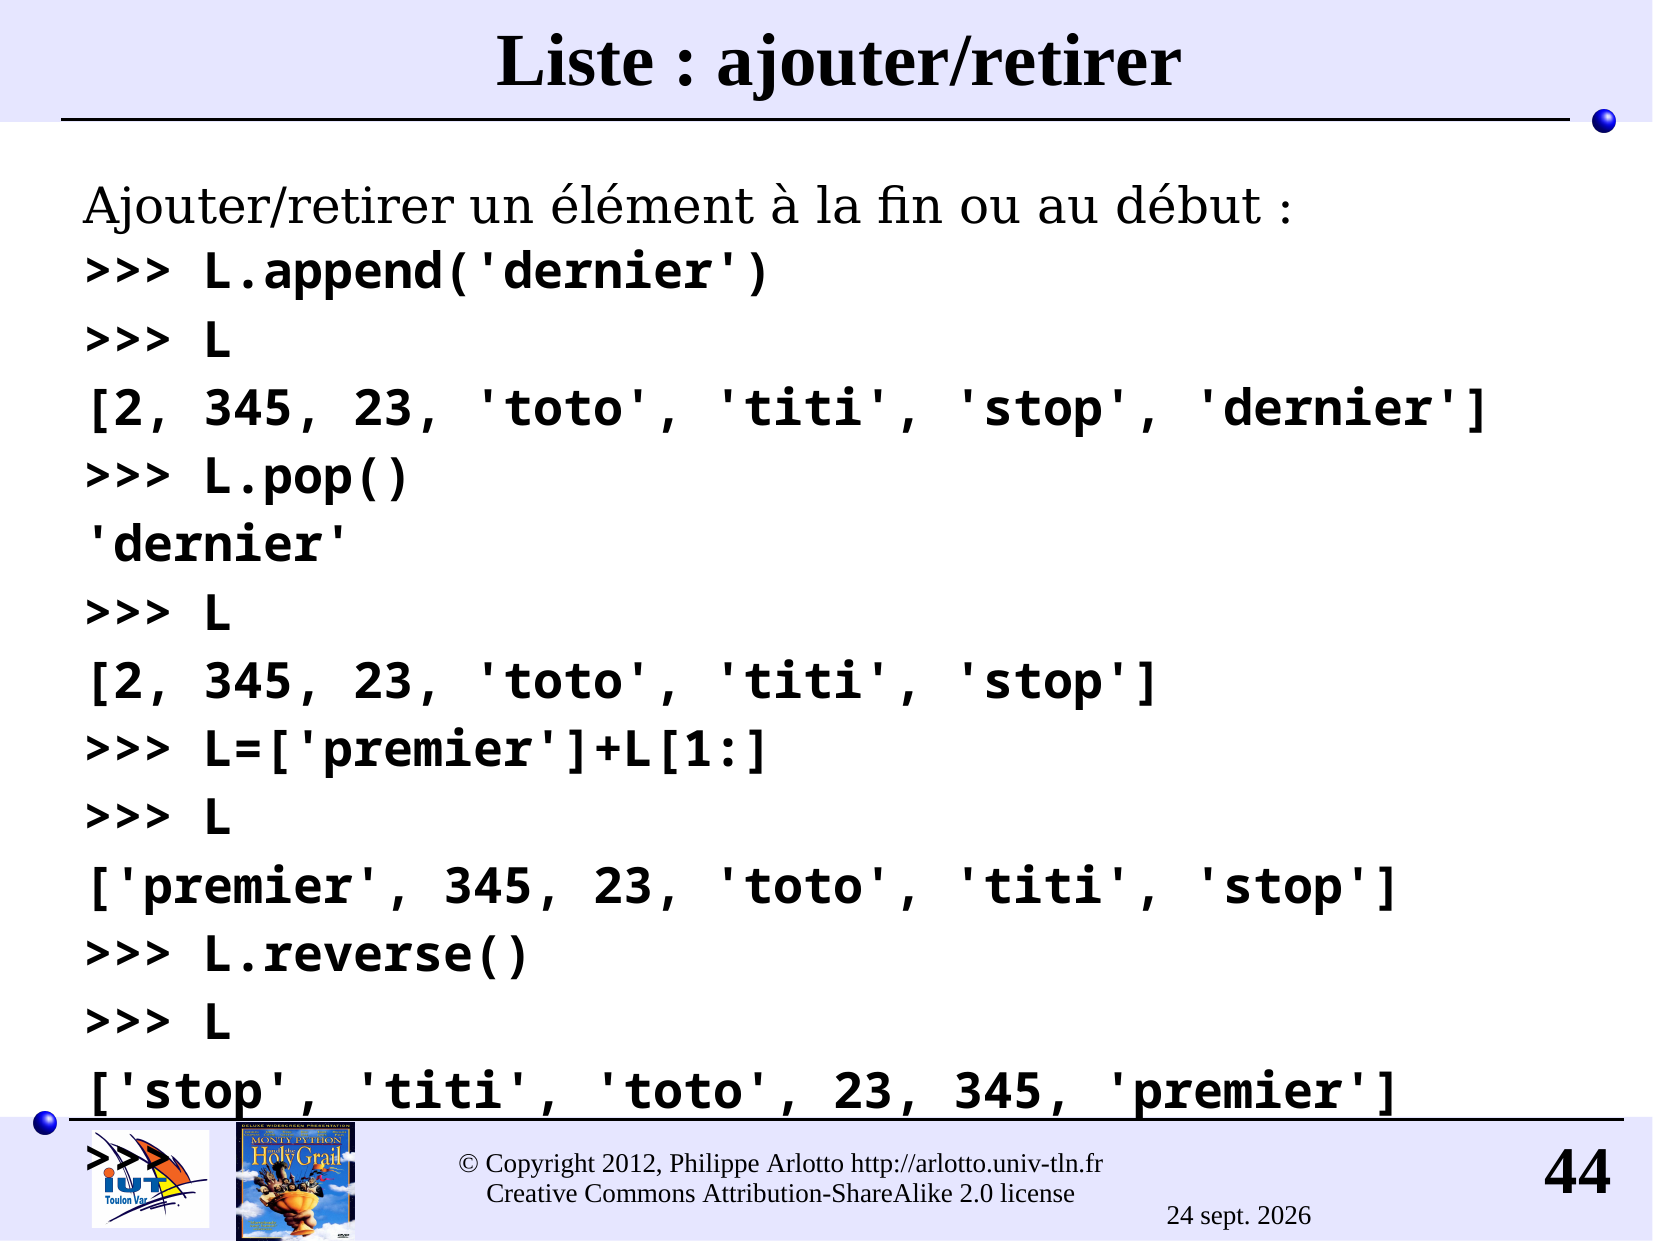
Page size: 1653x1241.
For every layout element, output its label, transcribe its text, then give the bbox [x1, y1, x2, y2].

text_box Ajouter/retirer un élément à la fin ou au début : >>> L.append('dernier') >>> L [2, 345, 23, 'toto', 'titi', 'stop', 'dernier'] >>> L.pop() 'dernier' >>> L [2, 345, 23, 'toto', 'titi', 'stop'] >>> L=['premier']+L[1:] >>> L ['premier', 345, 23, 'toto', 'titi', 'stop'] >>> L.reverse() >>> L ['stop', 'titi', 'toto', 23, 345, 'premier'] >>> [83, 177, 1494, 1066]
title Liste : ajouter/retirer [95, 14, 1585, 107]
picture [236, 1122, 355, 1241]
